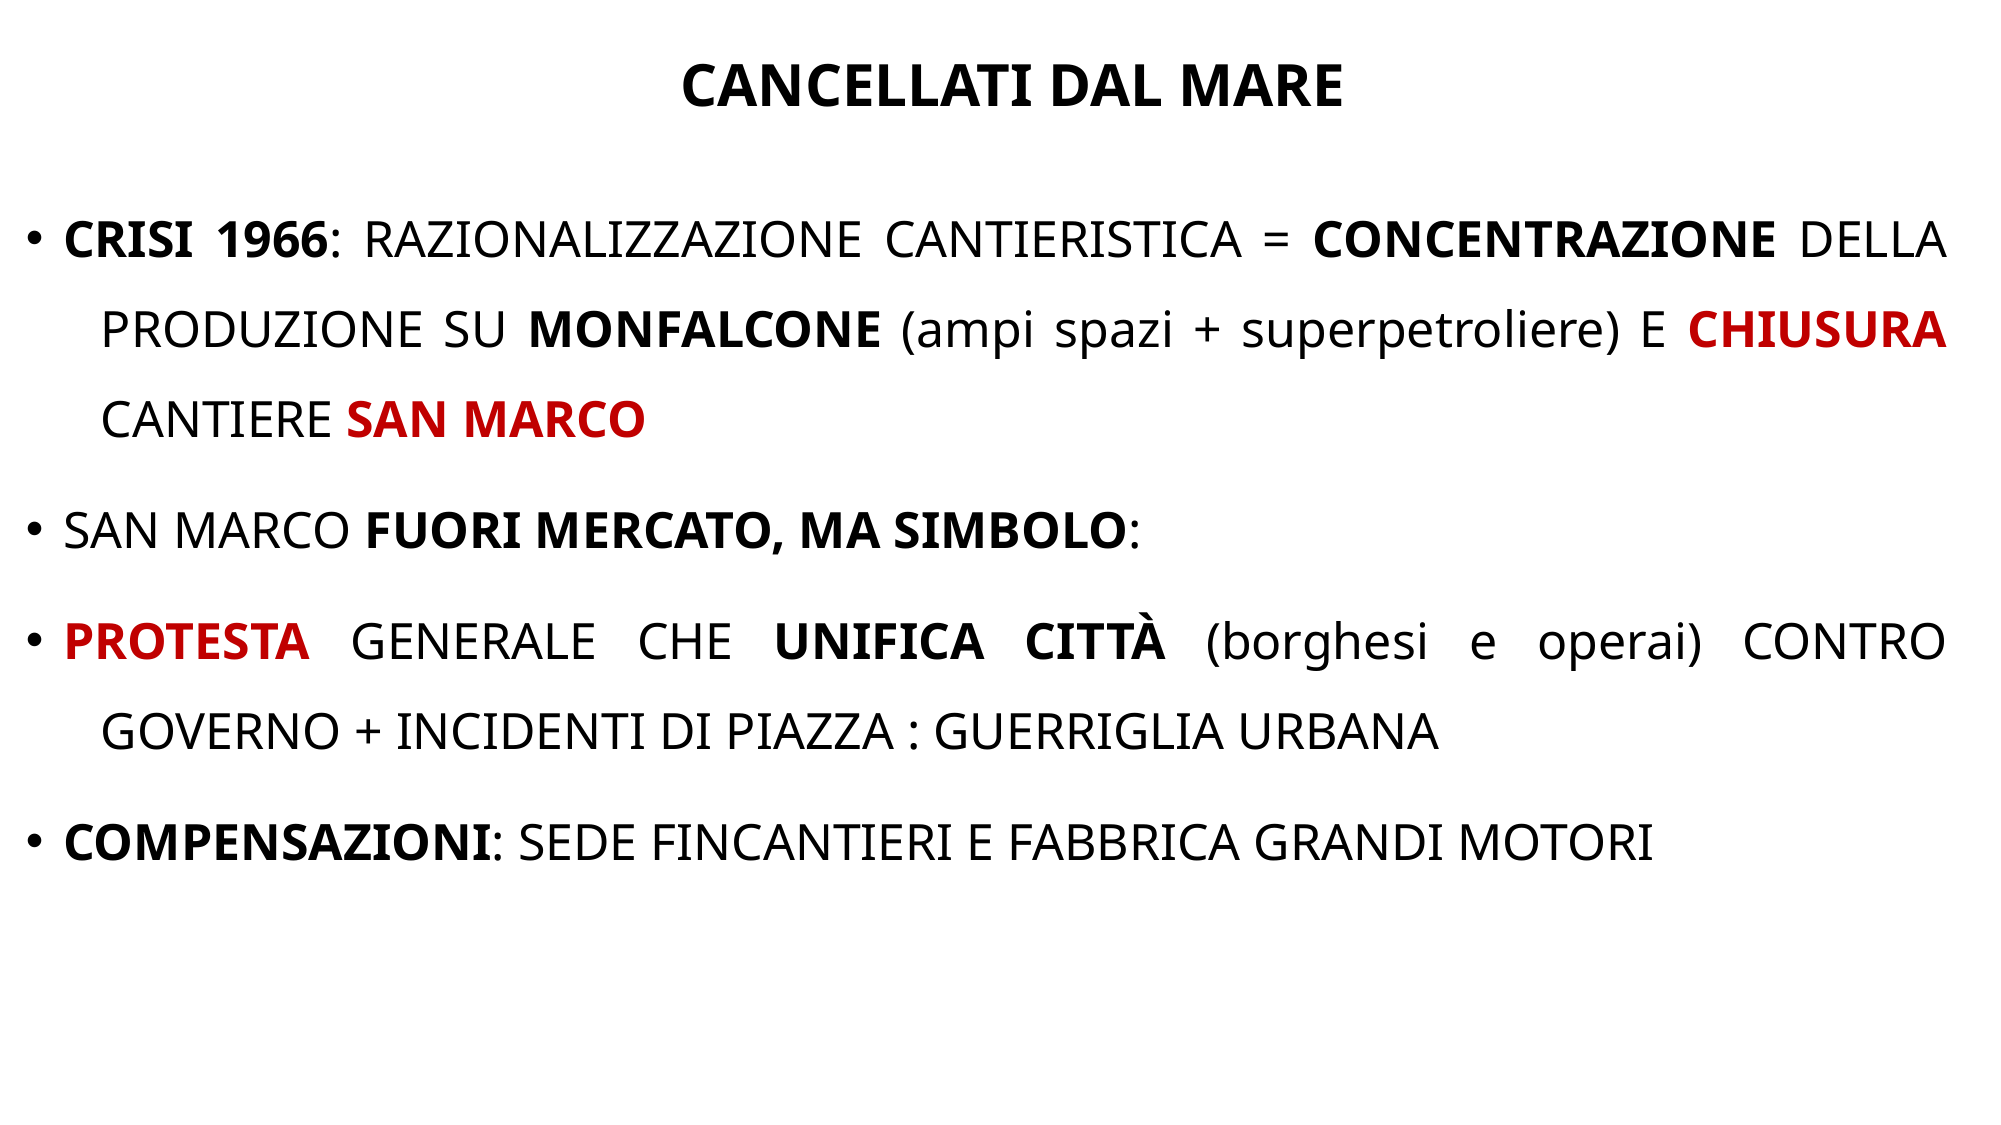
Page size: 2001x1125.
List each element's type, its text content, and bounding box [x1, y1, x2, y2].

title CANCELLATI DAL MARE [48, 22, 1978, 153]
list CRISI 1966: RAZIONALIZZAZIONE CANTIERISTICA = CONCENTRAZIONE DELLA PRODUZIONE SU MONFALCONE (ampi spazi + superpetroliere) E CHIUSURA CANTIERE SAN MARCO SAN MARCO FUORI MERCATO, MA SIMBOLO: PROTESTA GENERALE CHE UNIFICA CITTÀ (borghesi e operai) CONTRO GOVERNO + INCIDENTI DI PIAZZA : GUERRIGLIA URBANA COMPENSAZIONI: SEDE FINCANTIERI E FABBRICA GRANDI MOTORI [10, 170, 1963, 1103]
